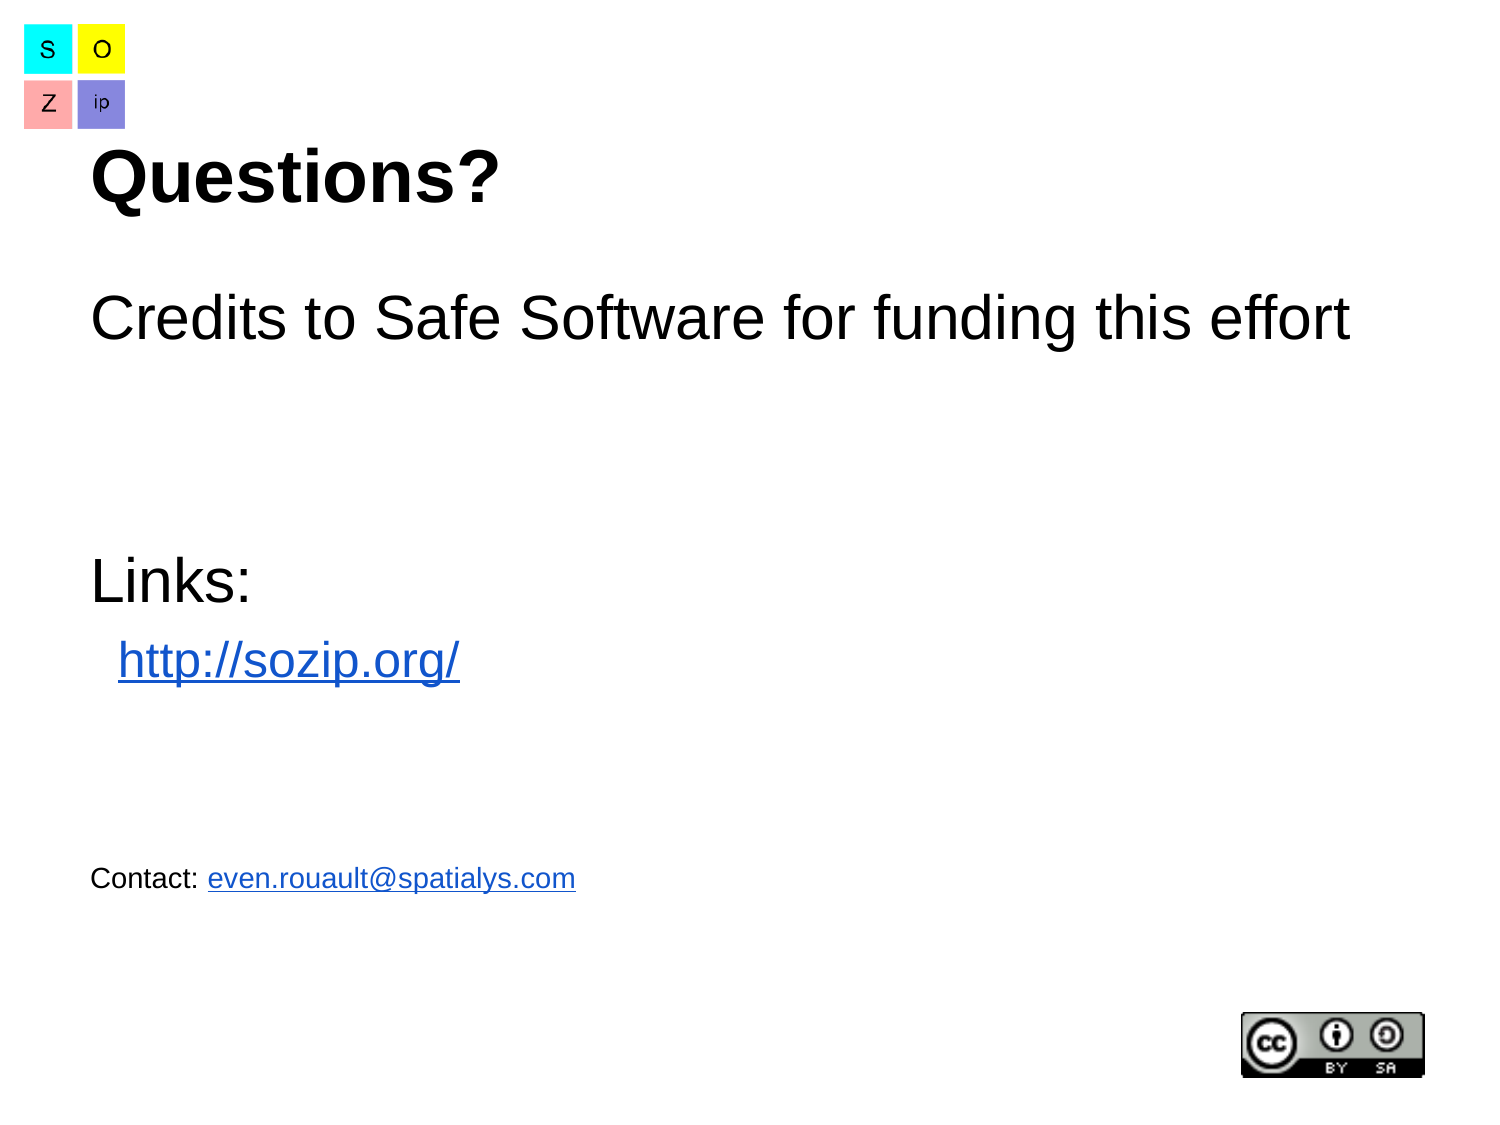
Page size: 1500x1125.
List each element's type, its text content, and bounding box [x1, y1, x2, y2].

title Questions? [75, 45, 1425, 233]
picture [24, 24, 125, 129]
list Credits to Safe Software for funding this effort Links: http://sozip.org/ Contact: even.rouault@spatialys.com [75, 262, 1425, 1078]
picture [1241, 1012, 1425, 1078]
